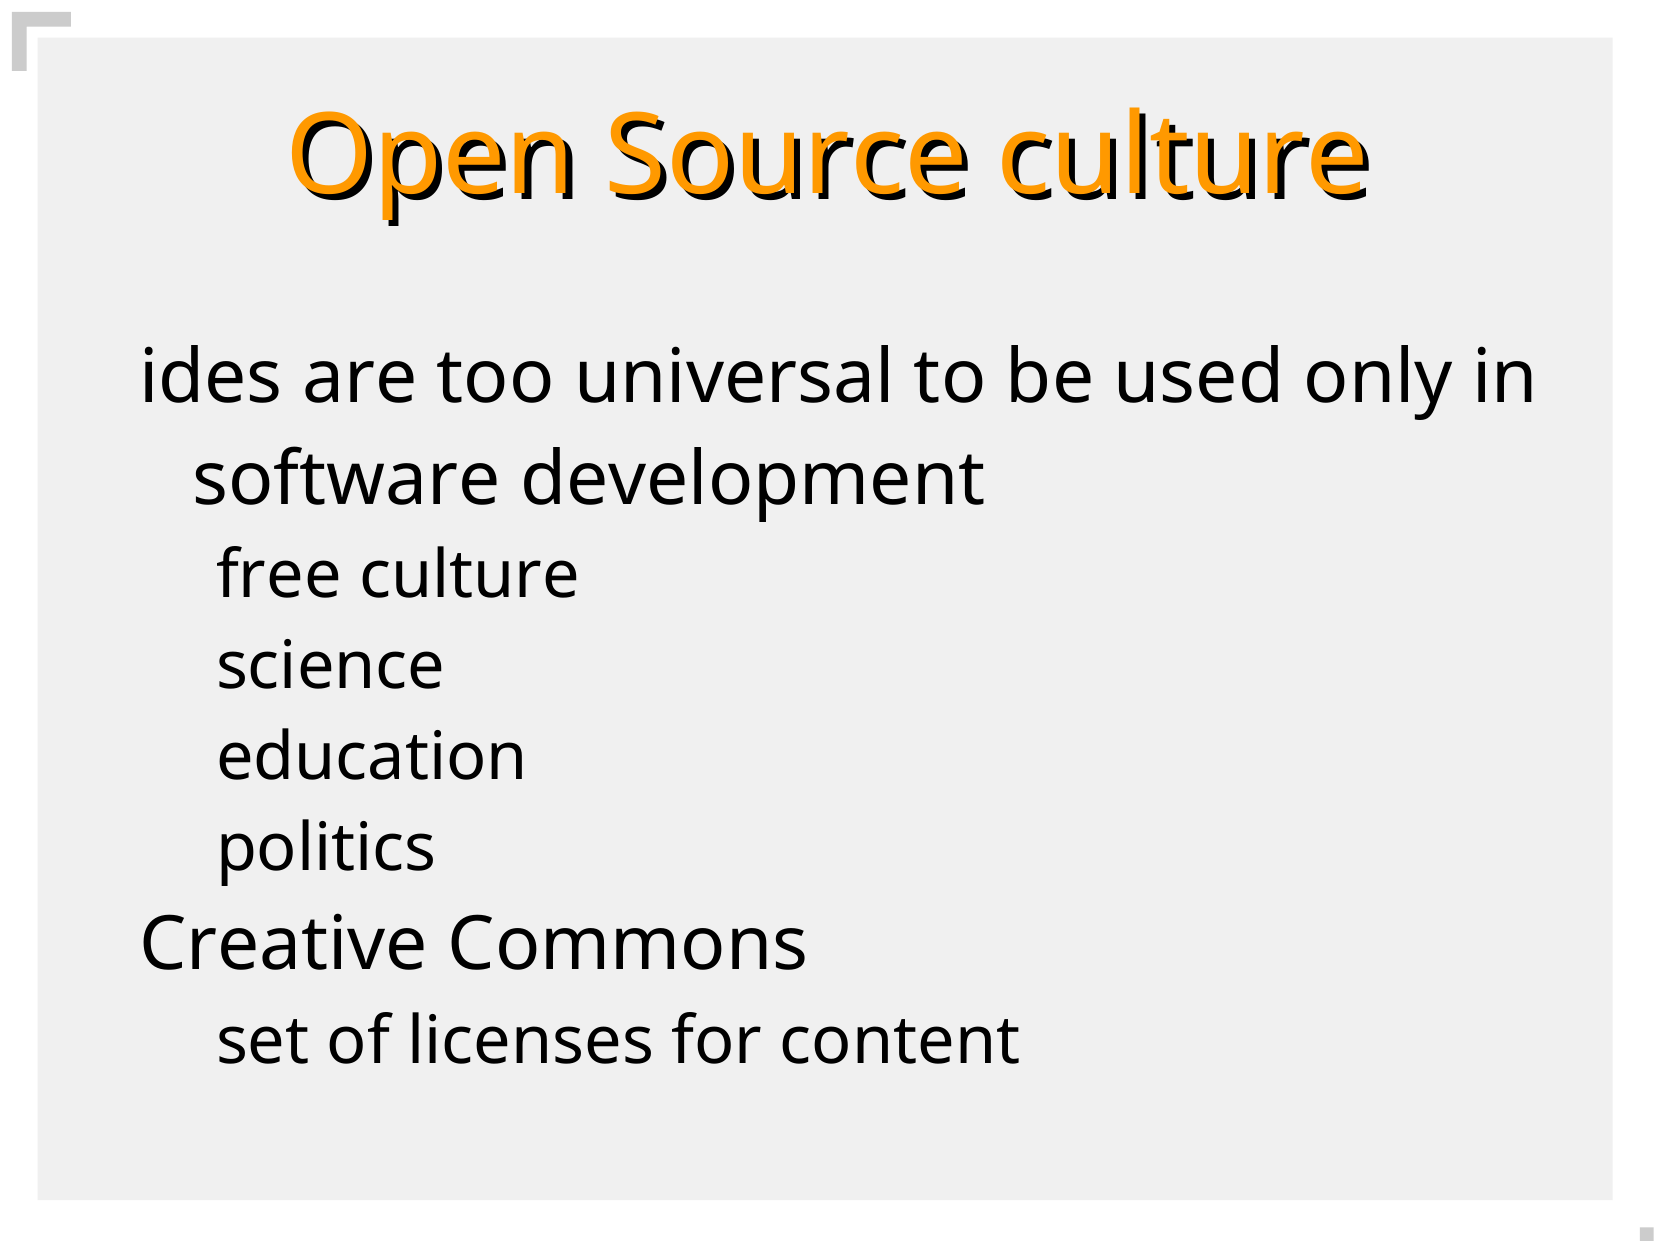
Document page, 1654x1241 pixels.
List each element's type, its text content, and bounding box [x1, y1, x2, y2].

title Open Source culture [121, 46, 1534, 254]
list ides are too universal to be used only in software development free culture science education politics Creative Commons set of licenses for content [121, 322, 1561, 1132]
